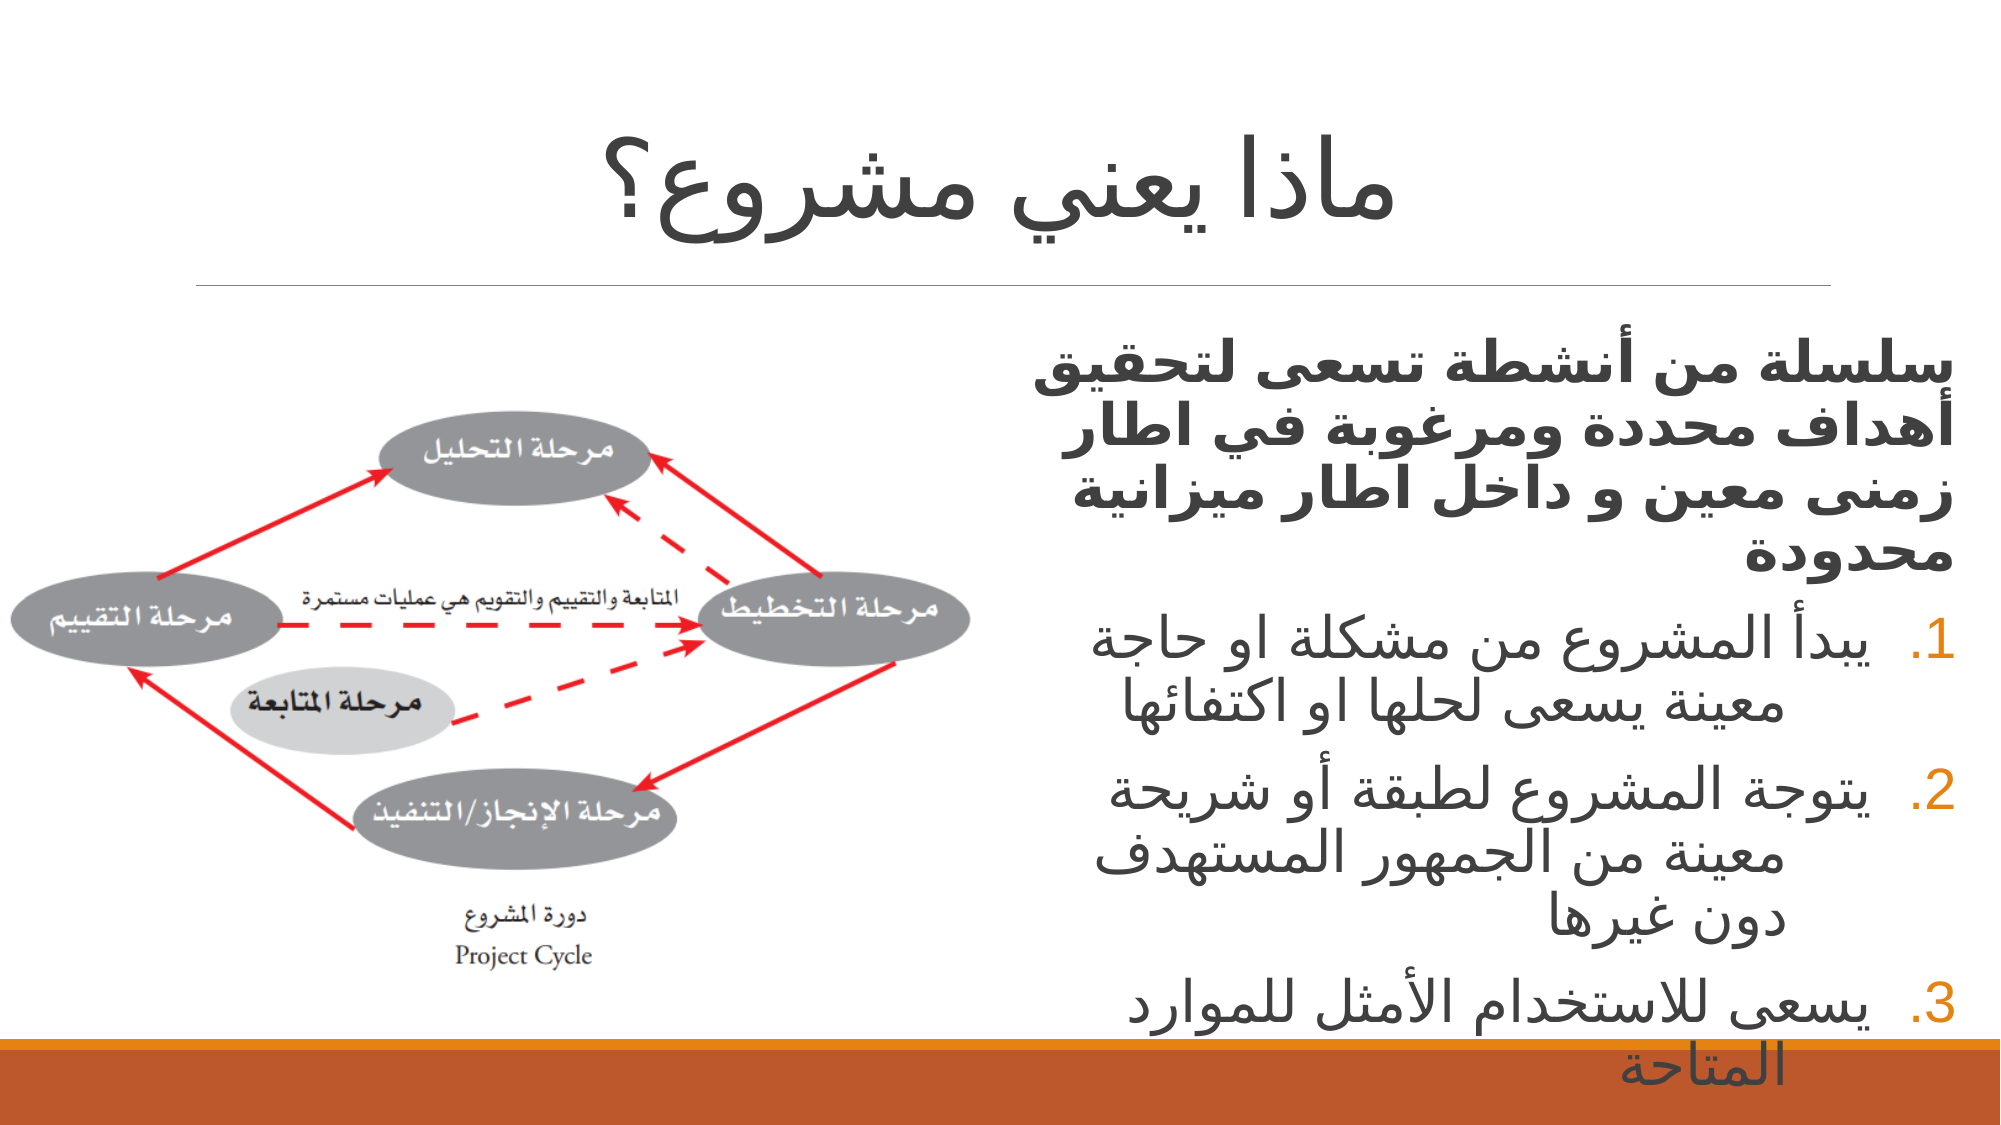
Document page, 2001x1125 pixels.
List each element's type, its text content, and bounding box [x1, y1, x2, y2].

picture [0, 324, 1022, 1027]
list سلسلة من أنشطة تسعى لتحقيق أهداف محددة ومرغوبة في اطار زمنى معين و داخل اطار ميزانية محدودة يبدأ المشروع من مشكلة او حاجة معينة يسعى لحلها او اكتفائها يتوجة المشروع لطبقة أو شريحة معينة من الجمهور المستهدف دون غيرها يسعى للاستخدام الأمثل للموارد المتاحة [1022, 324, 1958, 1012]
title ماذا يعني مشروع؟ [568, 53, 1432, 247]
